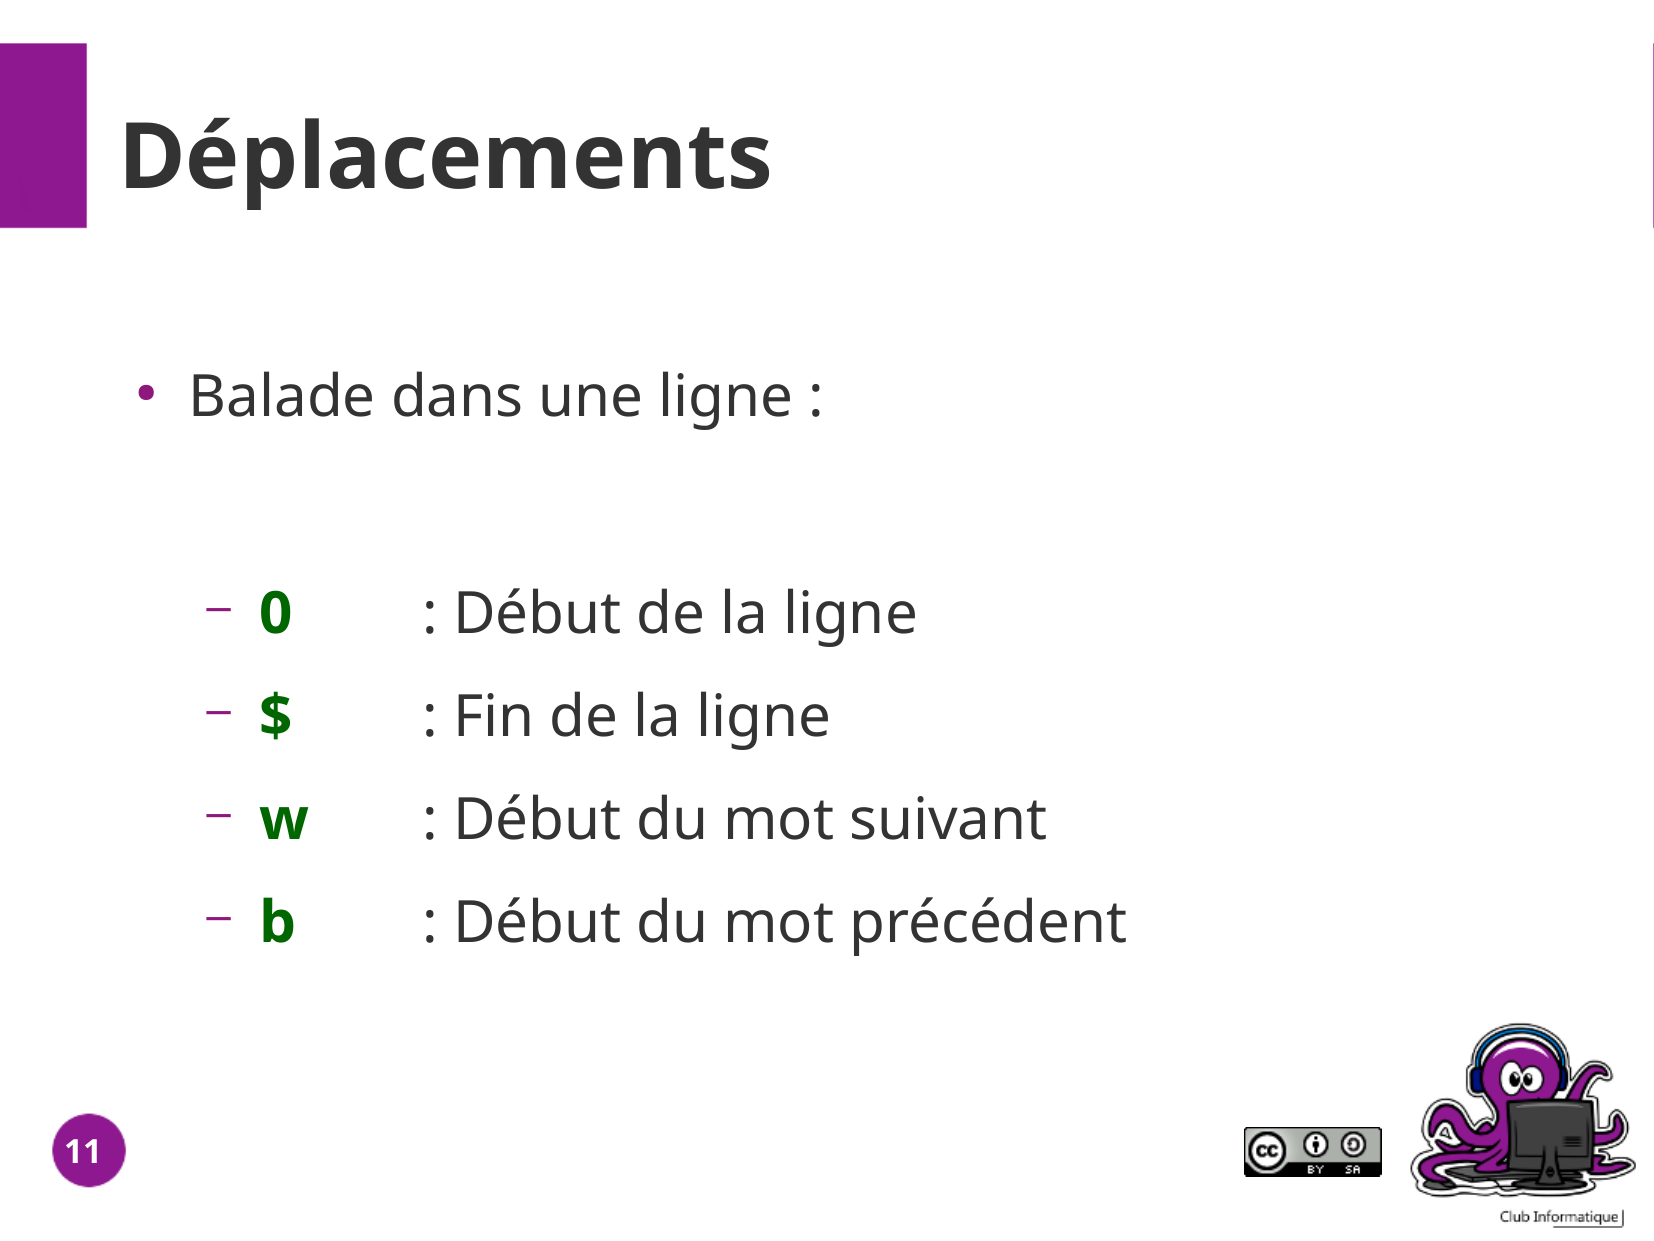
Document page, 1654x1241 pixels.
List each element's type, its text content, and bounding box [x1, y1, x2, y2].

title Déplacements [118, 49, 1571, 257]
list Balade dans une ligne : 0 : Début de la ligne $ : Fin de la ligne w : Début du mot suivant b : Début du mot précédent [118, 354, 1536, 1074]
picture [0, 0, 1654, 1241]
